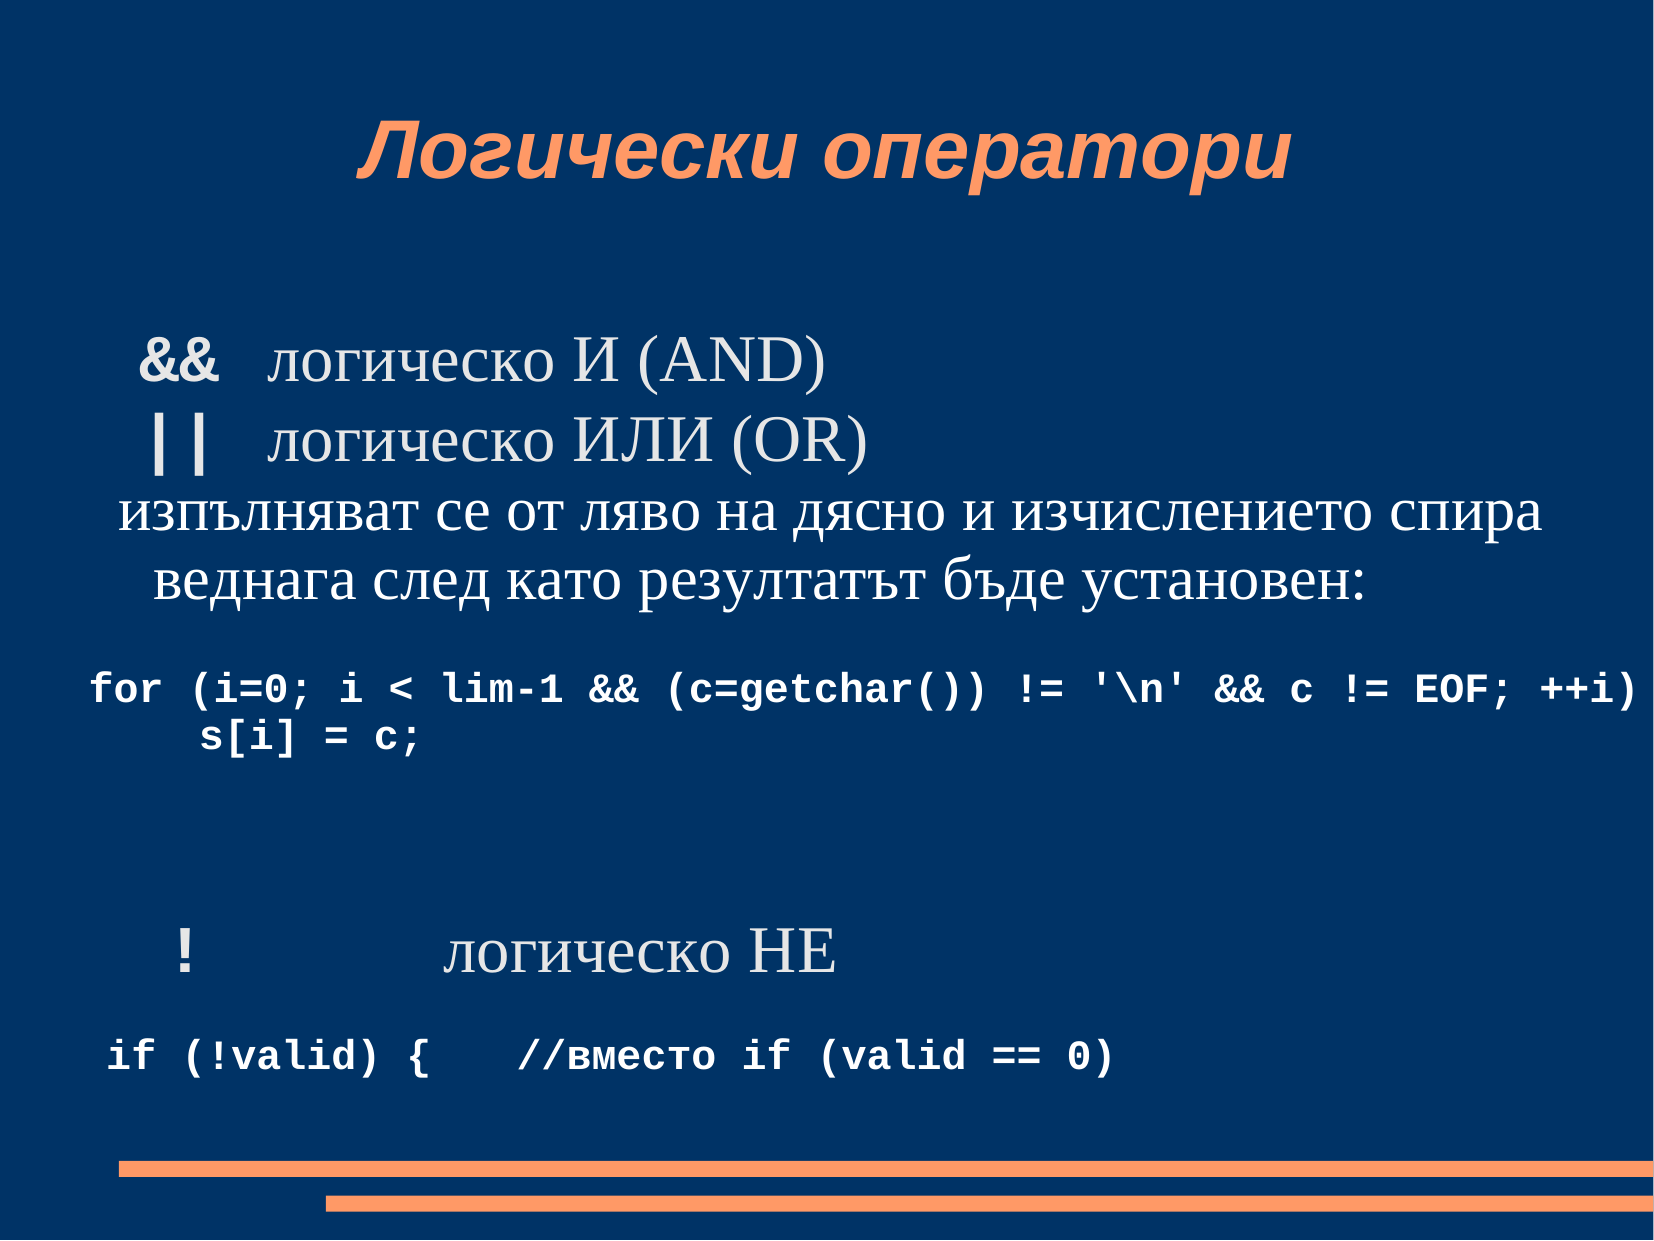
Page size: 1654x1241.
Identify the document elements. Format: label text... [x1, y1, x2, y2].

list && логическо И (AND) || логическо ИЛИ (OR) [121, 322, 1561, 413]
text_box for (i=0; i < lim-1 && (c=getchar()) != '\n' && c != EOF; ++i) s[i] = c; [88, 632, 1654, 798]
list ! логическо НЕ [147, 912, 1587, 1033]
text_box if (!valid) { //вместо if (valid == 0) [106, 1033, 1654, 1225]
text_box изпълняват се от ляво на дясно и изчислението спира веднага след като резултатът бъде установен: [118, 413, 1621, 632]
title Логически оператори [121, 46, 1534, 254]
